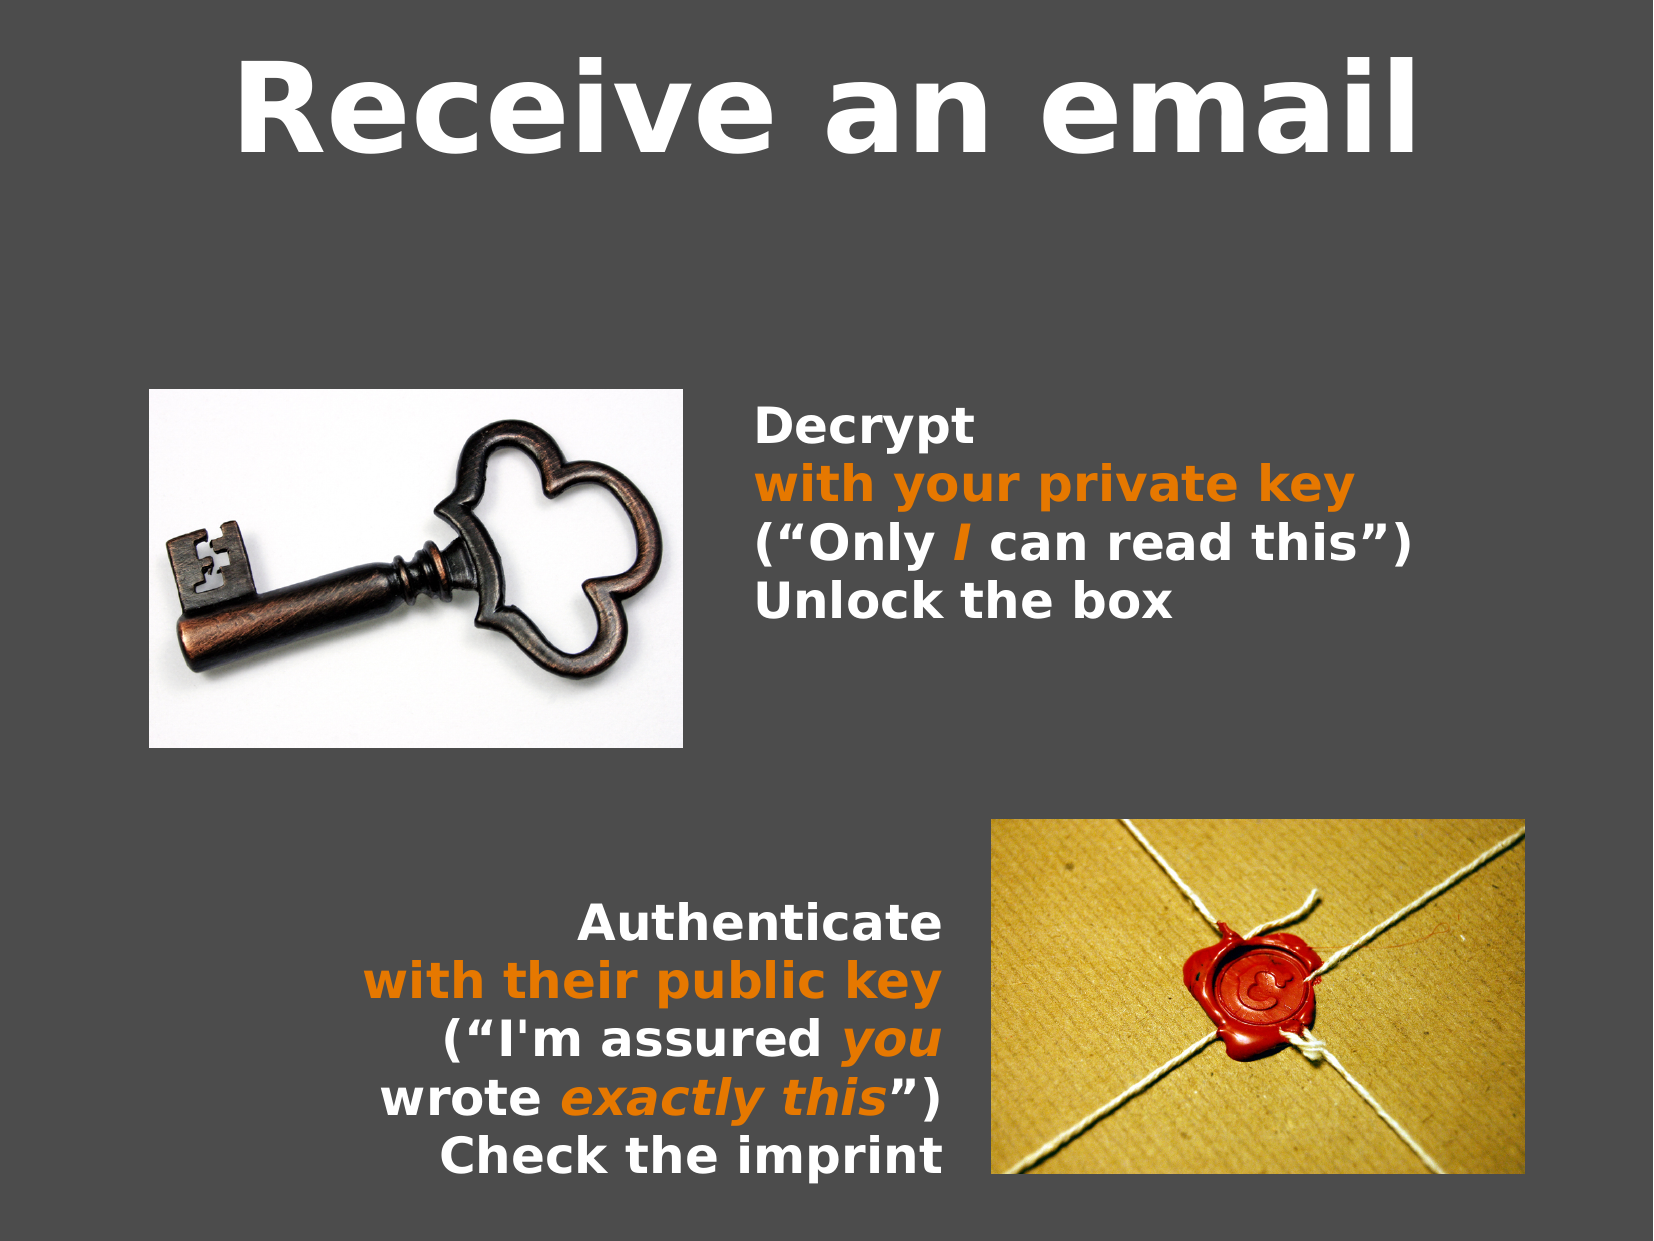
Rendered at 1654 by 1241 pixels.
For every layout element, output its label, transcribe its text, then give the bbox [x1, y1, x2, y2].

picture [991, 819, 1525, 1174]
text_box Decrypt with your private key (“Only I can read this”) Unlock the box [702, 389, 1553, 638]
picture [149, 389, 683, 748]
text_box Receive an email [39, 28, 1615, 189]
text_box Authenticate with their public key (“I'm assured you wrote exactly this”) Check the imprint [312, 886, 959, 1193]
